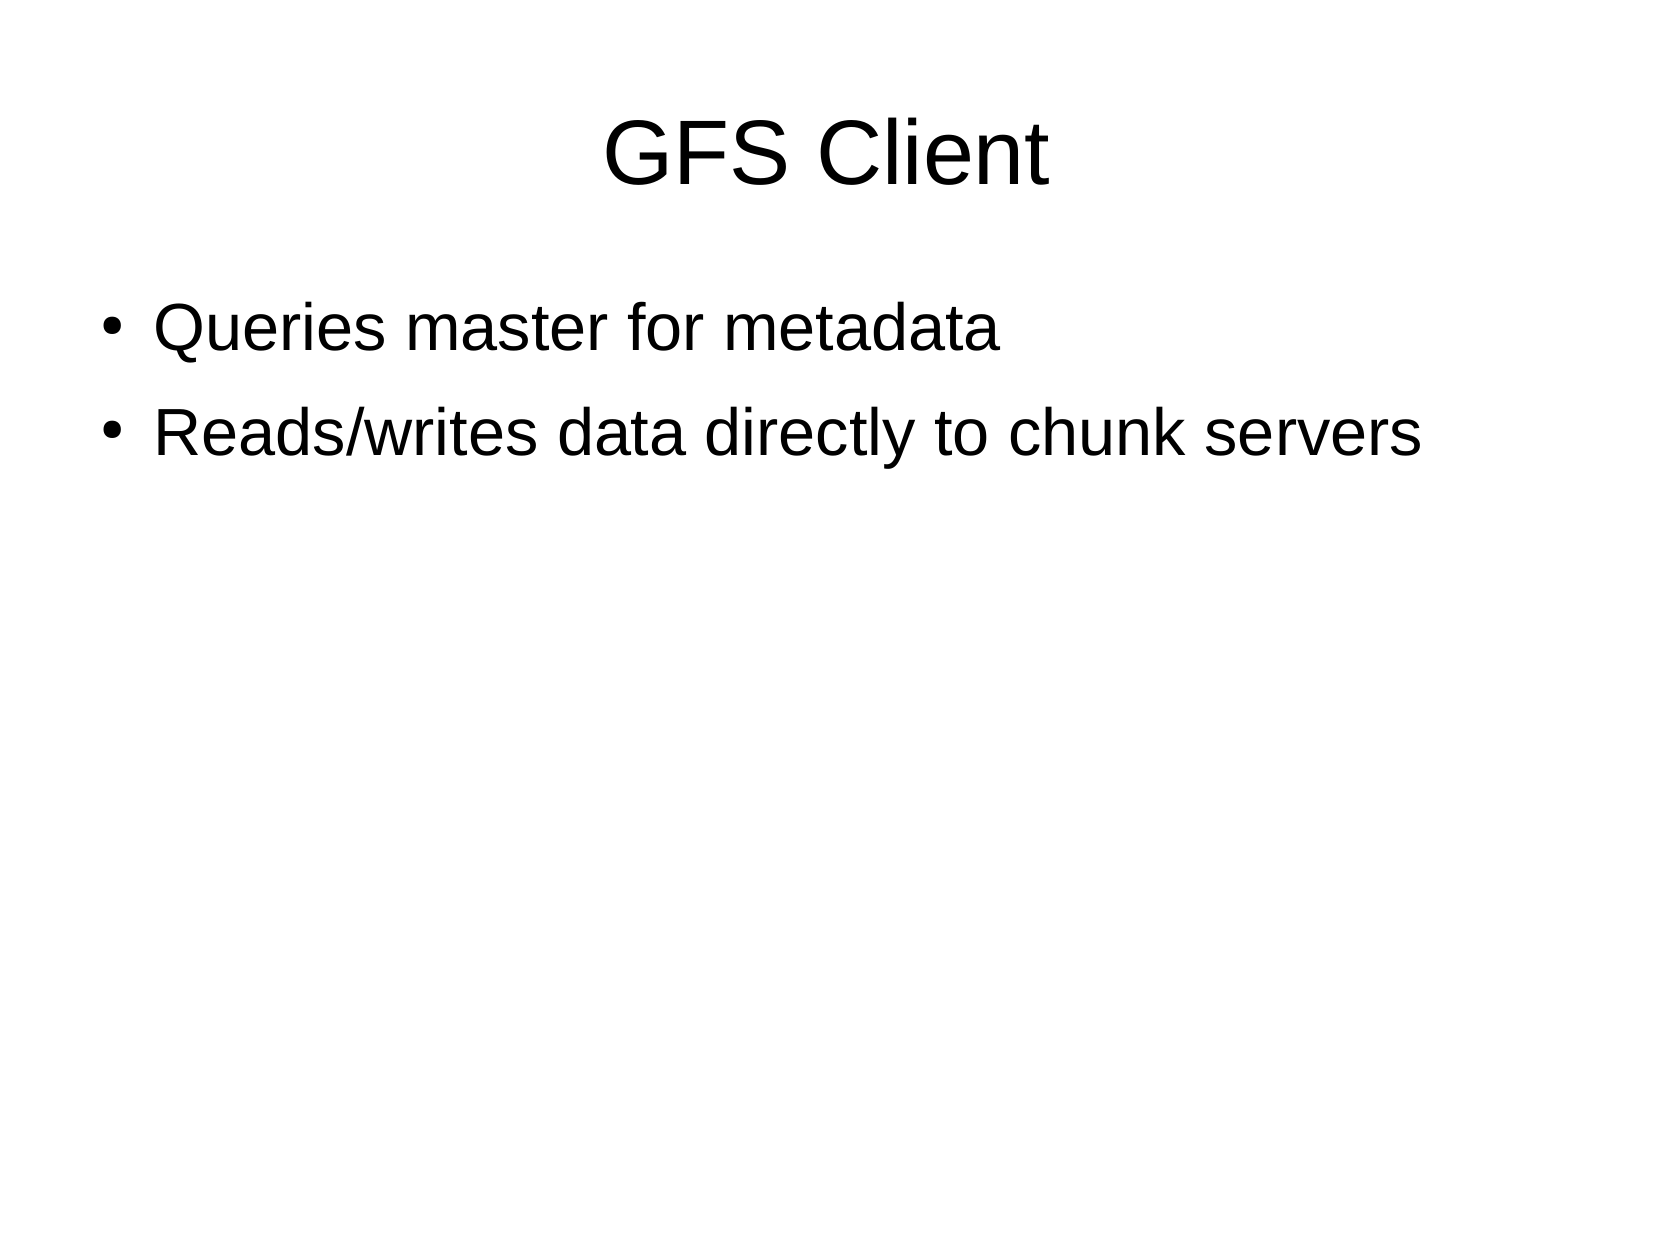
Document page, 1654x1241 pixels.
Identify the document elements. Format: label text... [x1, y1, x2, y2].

list Queries master for metadata Reads/writes data directly to chunk servers [82, 290, 1538, 1010]
title GFS Client [82, 49, 1571, 257]
